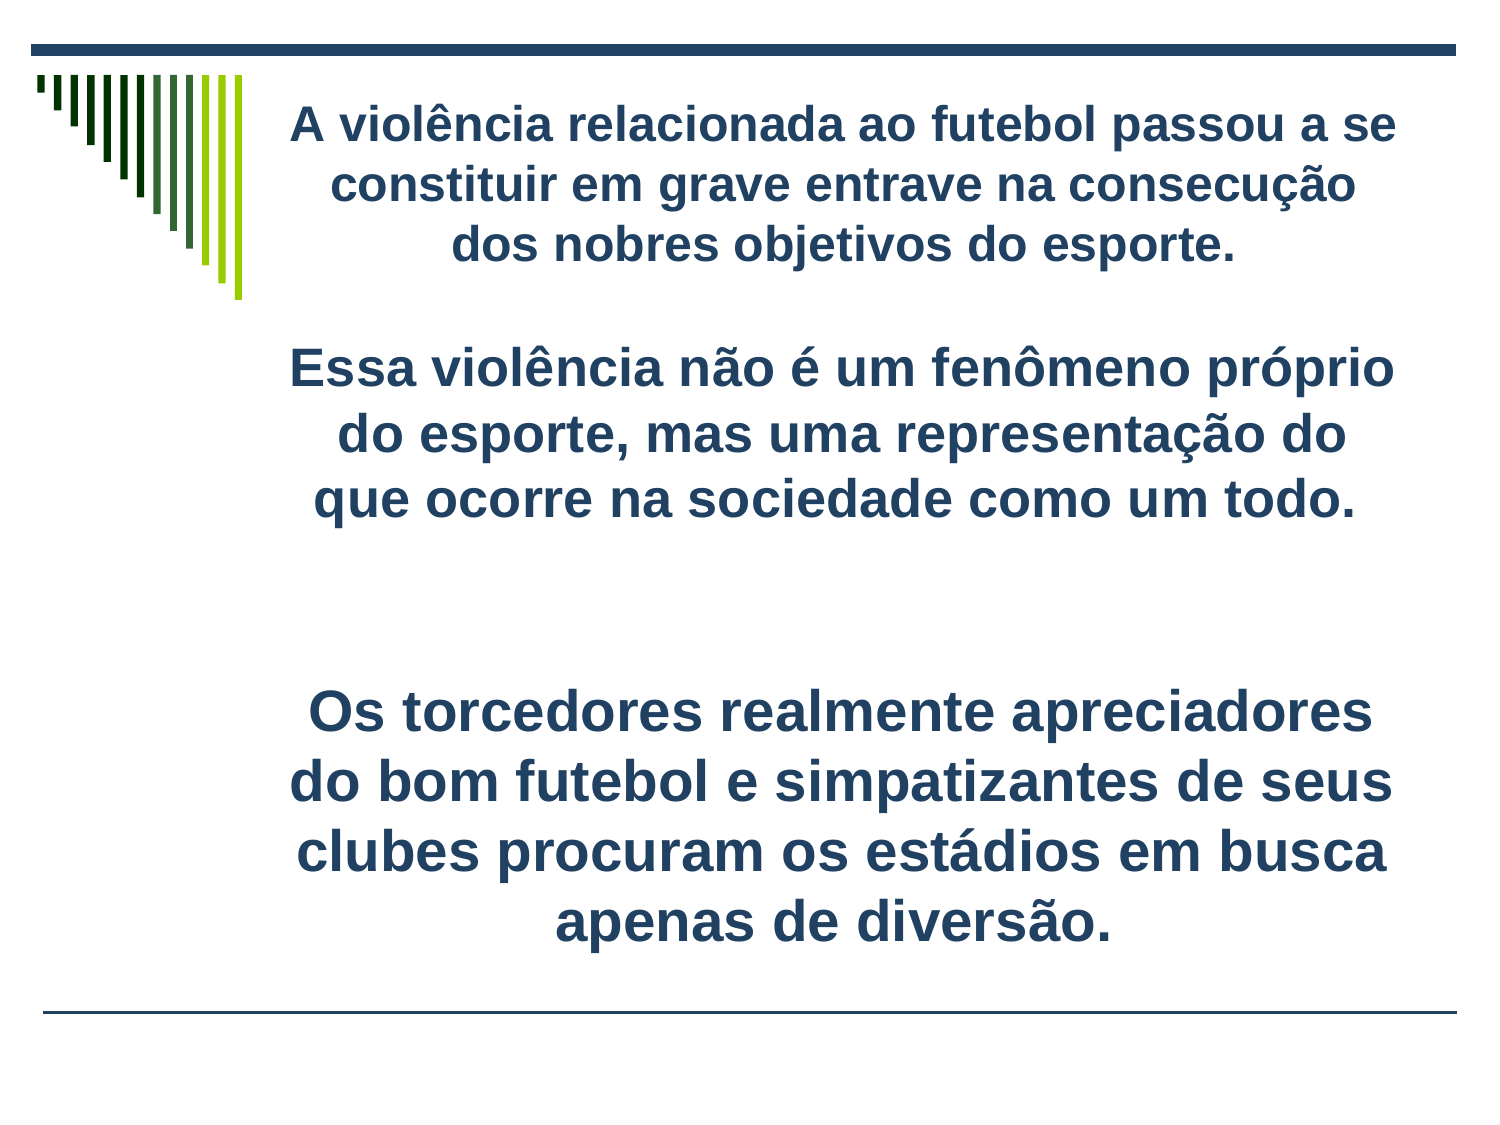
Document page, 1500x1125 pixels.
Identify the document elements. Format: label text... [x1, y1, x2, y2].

list Os torcedores realmente apreciadores do bom futebol e simpatizantes de seus clubes procuram os estádios em busca apenas de diversão. [274, 665, 1425, 978]
title A violência relacionada ao futebol passou a se constituir em grave entrave na consecução dos nobres objetivos do esporte. [274, 75, 1425, 288]
list Essa violência não é um fenômeno próprio do esporte, mas uma representação do que ocorre na sociedade como um todo. [274, 324, 1425, 637]
